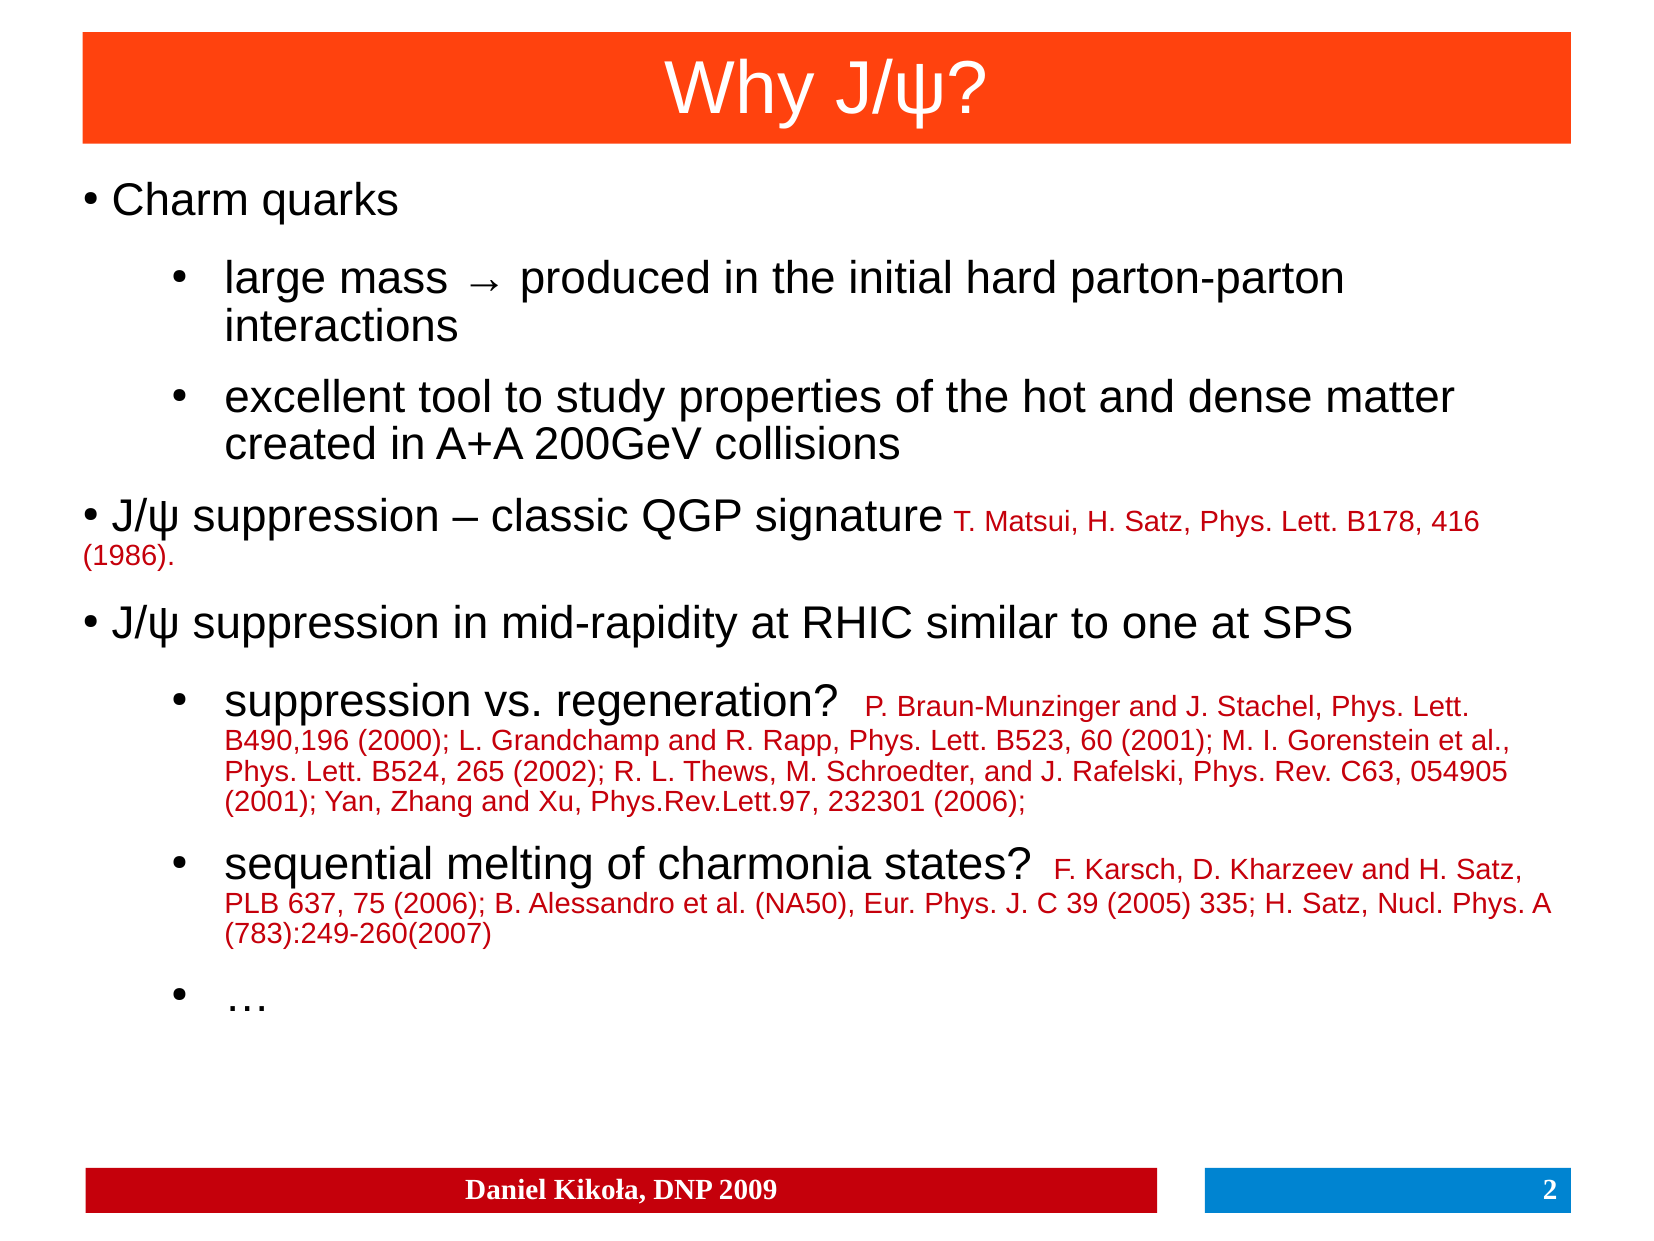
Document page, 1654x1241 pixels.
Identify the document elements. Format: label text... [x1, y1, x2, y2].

list Charm quarks large mass → produced in the initial hard parton-parton interactions excellent tool to study properties of the hot and dense matter created in A+A 200GeV collisions J/ψ suppression – classic QGP signature T. Matsui, H. Satz, Phys. Lett. B178, 416 (1986). J/ψ suppression in mid-rapidity at RHIC similar to one at SPS suppression vs. regeneration? P. Braun-Munzinger and J. Stachel, Phys. Lett. B490,196 (2000); L. Grandchamp and R. Rapp, Phys. Lett. B523, 60 (2001); M. I. Gorenstein et al., Phys. Lett. B524, 265 (2002); R. L. Thews, M. Schroedter, and J. Rafelski, Phys. Rev. C63, 054905 (2001); Yan, Zhang and Xu, Phys.Rev.Lett.97, 232301 (2006); sequential melting of charmonia states? F. Karsch, D. Kharzeev and H. Satz, PLB 637, 75 (2006); B. Alessandro et al. (NA50), Eur. Phys. J. C 39 (2005) 335; H. Satz, Nucl. Phys. A (783):249-260(2007) … [82, 177, 1571, 1109]
title Why J/ψ? [82, 32, 1571, 144]
